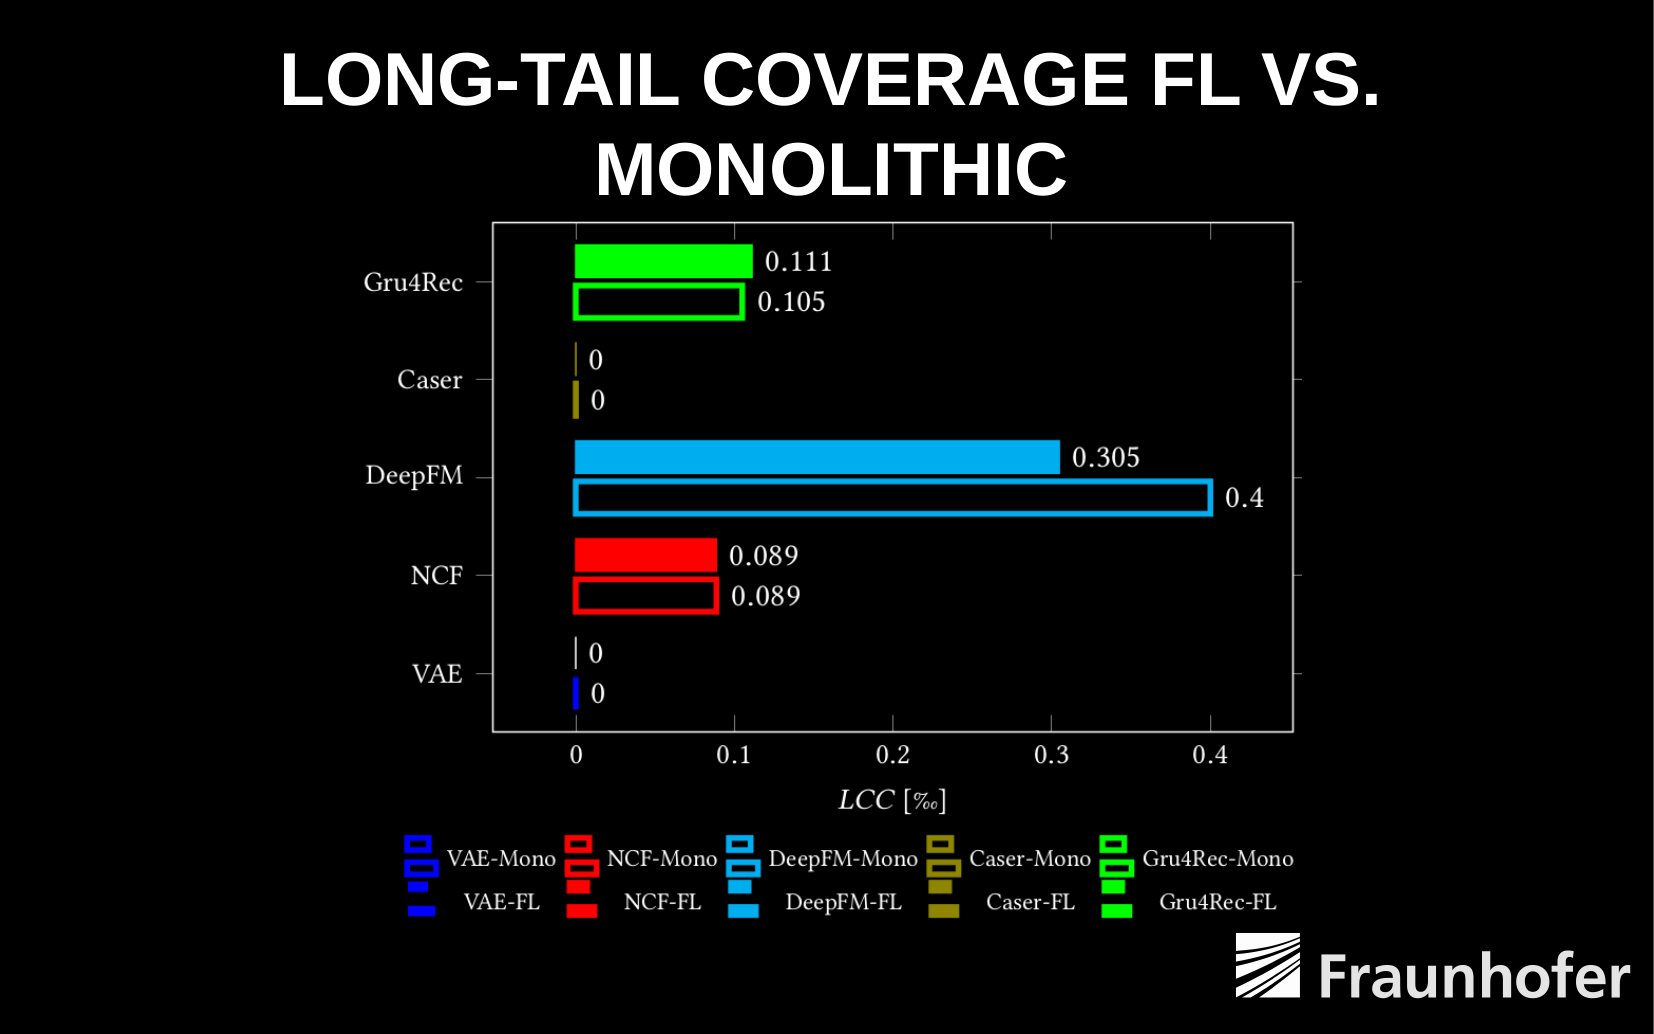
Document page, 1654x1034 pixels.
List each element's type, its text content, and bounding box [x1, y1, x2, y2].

title Long-tail coverage fl vs. monolithic [49, 34, 1613, 207]
picture [1234, 931, 1632, 1000]
picture [352, 220, 1302, 922]
